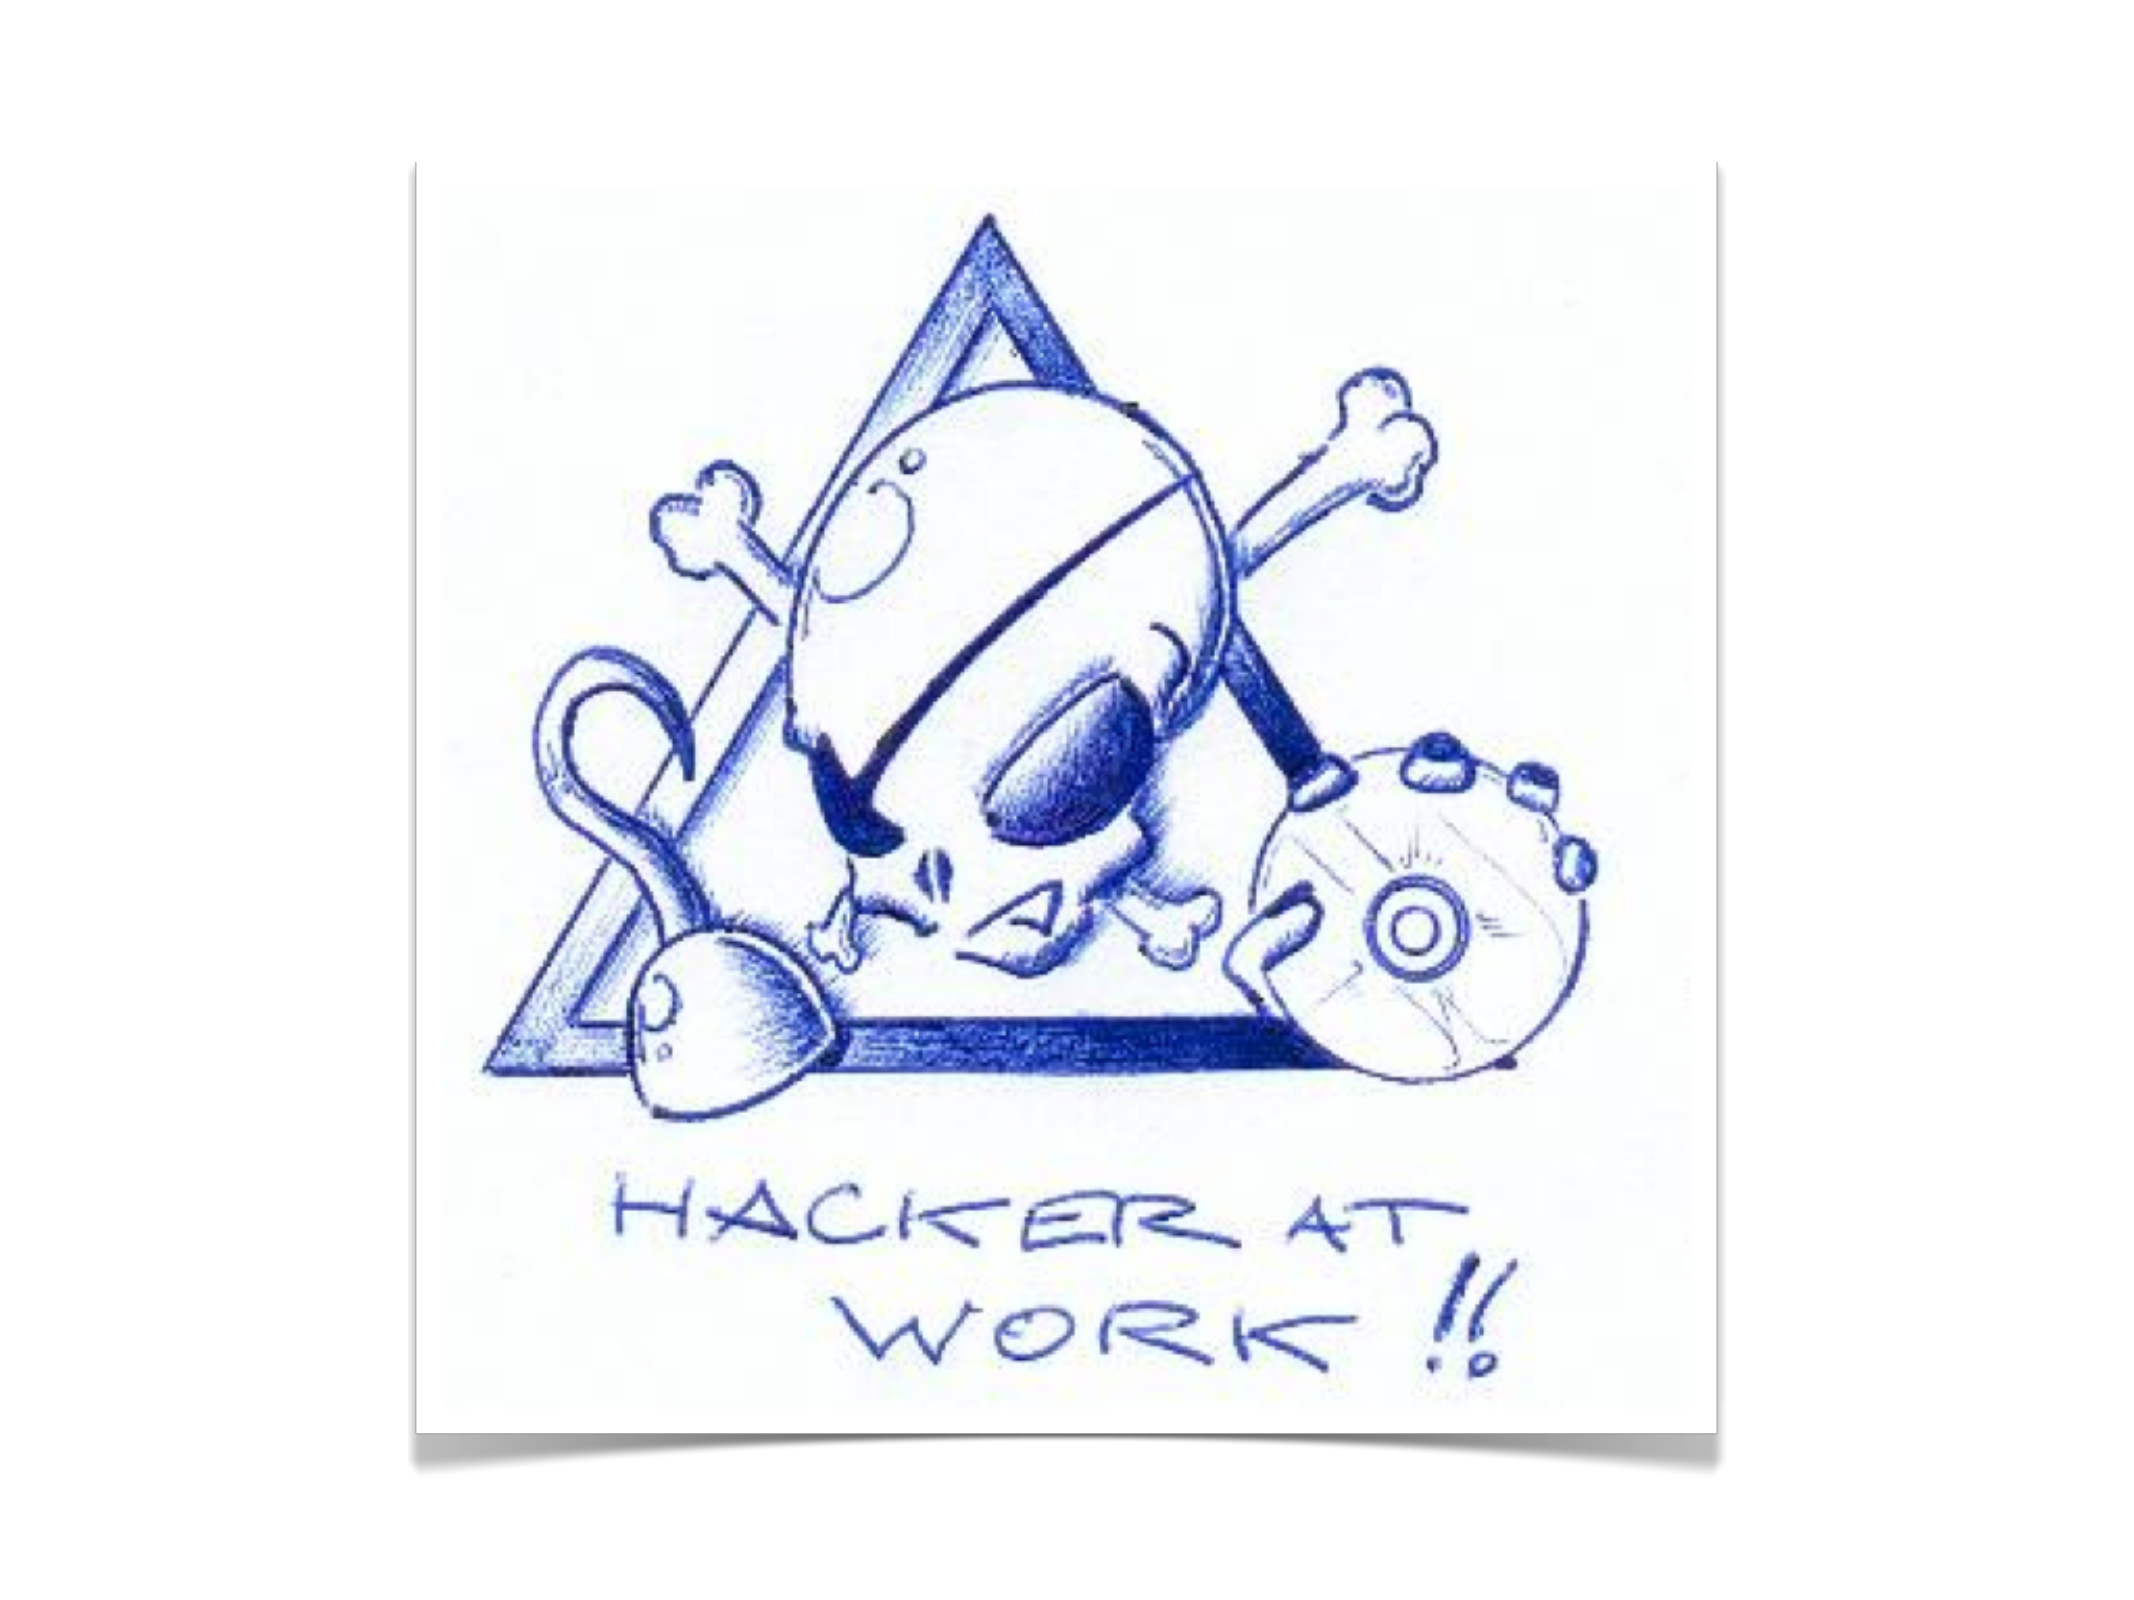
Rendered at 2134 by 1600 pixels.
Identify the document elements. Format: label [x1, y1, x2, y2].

picture [408, 162, 1726, 1478]
